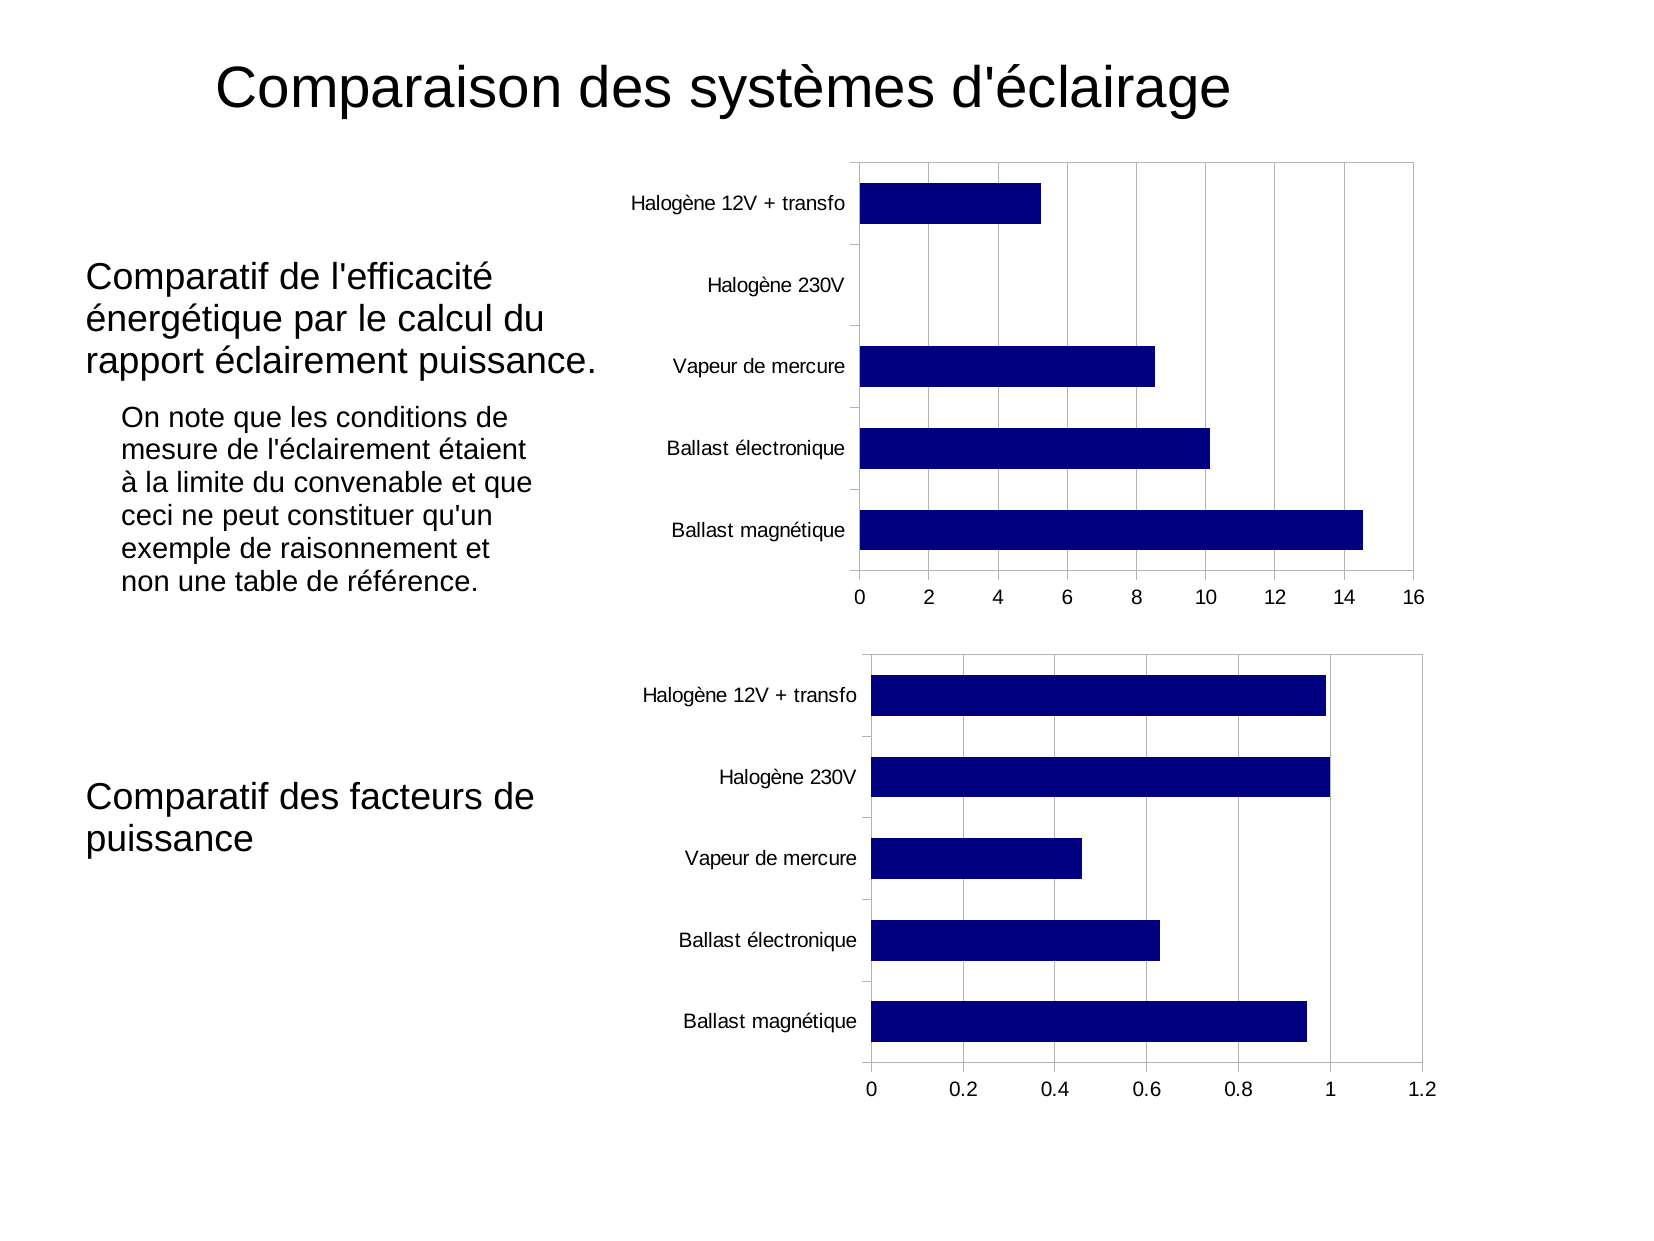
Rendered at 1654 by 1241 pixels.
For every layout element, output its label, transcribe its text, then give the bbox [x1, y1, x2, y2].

text_box On note que les conditions de mesure de l'éclairement étaient à la limite du convenable et que ceci ne peut constituer qu'un exemple de raisonnement et non une table de référence. [106, 393, 556, 605]
text_box Comparaison des systèmes d'éclairage [200, 47, 1246, 128]
chart [625, 645, 1453, 1111]
text_box Comparatif de l'efficacité énergétique par le calcul du rapport éclairement puissance. [70, 248, 626, 389]
chart [614, 153, 1441, 619]
text_box Comparatif des facteurs de puissance [70, 767, 626, 867]
